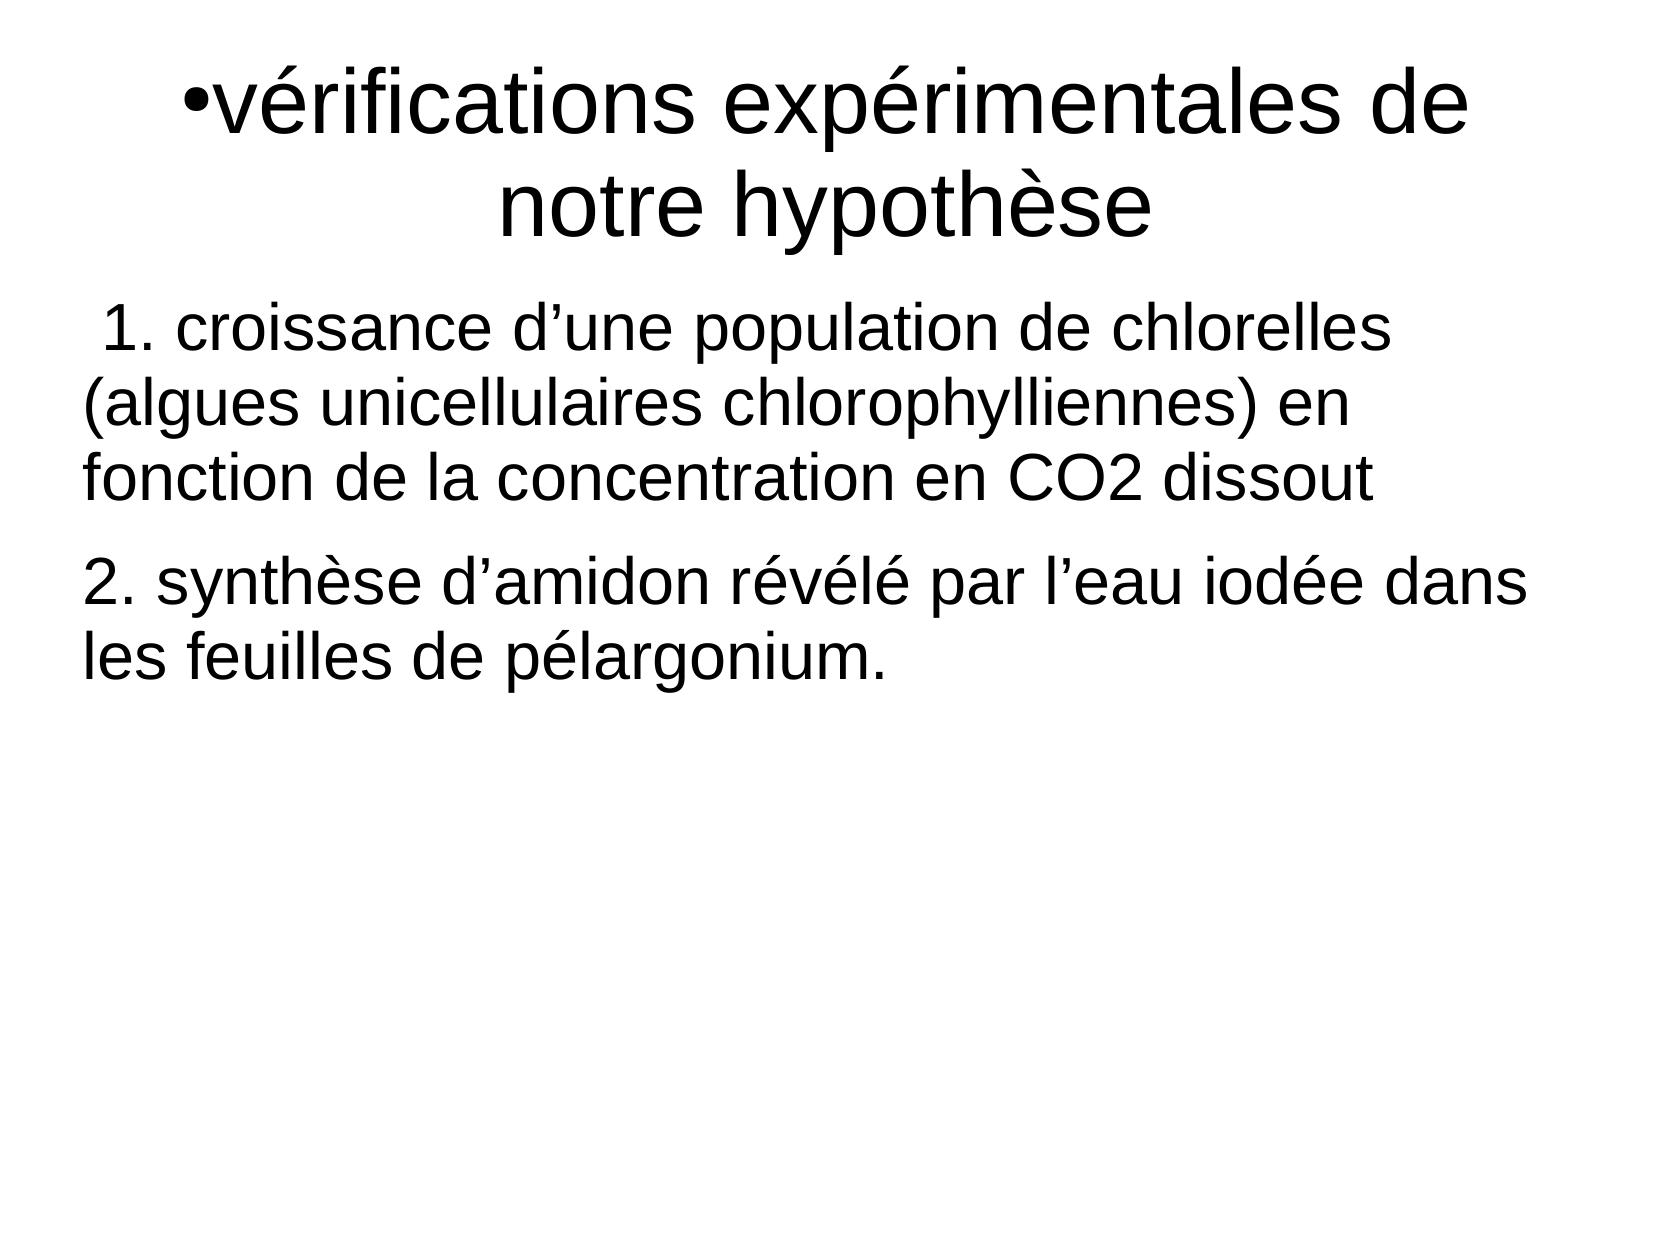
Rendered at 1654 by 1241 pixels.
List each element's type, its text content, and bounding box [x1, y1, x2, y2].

list 1. croissance d’une population de chlorelles (algues unicellulaires chlorophylliennes) en fonction de la concentration en CO2 dissout 2. synthèse d’amidon révélé par l’eau iodée dans les feuilles de pélargonium. [82, 290, 1571, 1094]
title vérifications expérimentales de notre hypothèse [82, 50, 1571, 256]
